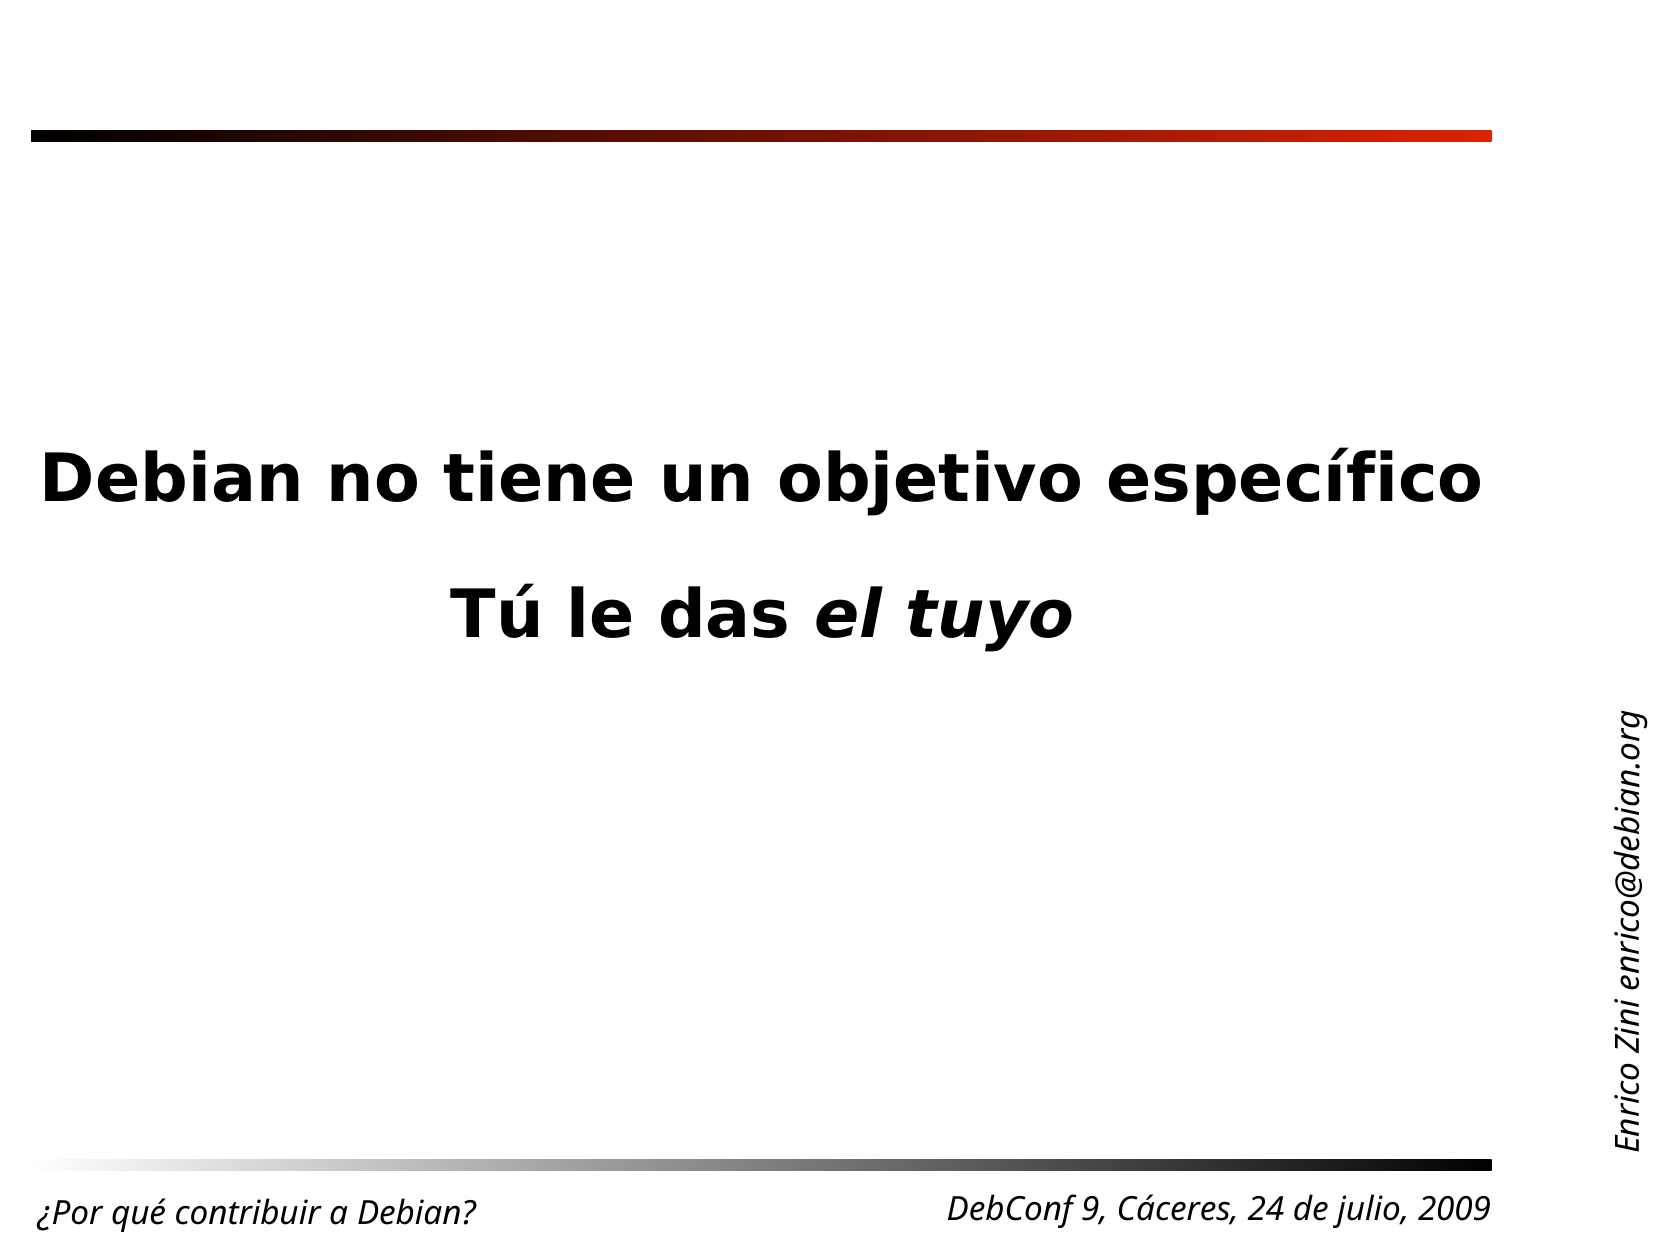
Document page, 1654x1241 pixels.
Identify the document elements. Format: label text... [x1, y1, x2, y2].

text_box Debian no tiene un objetivo específico Tú le das el tuyo [30, 439, 1495, 654]
